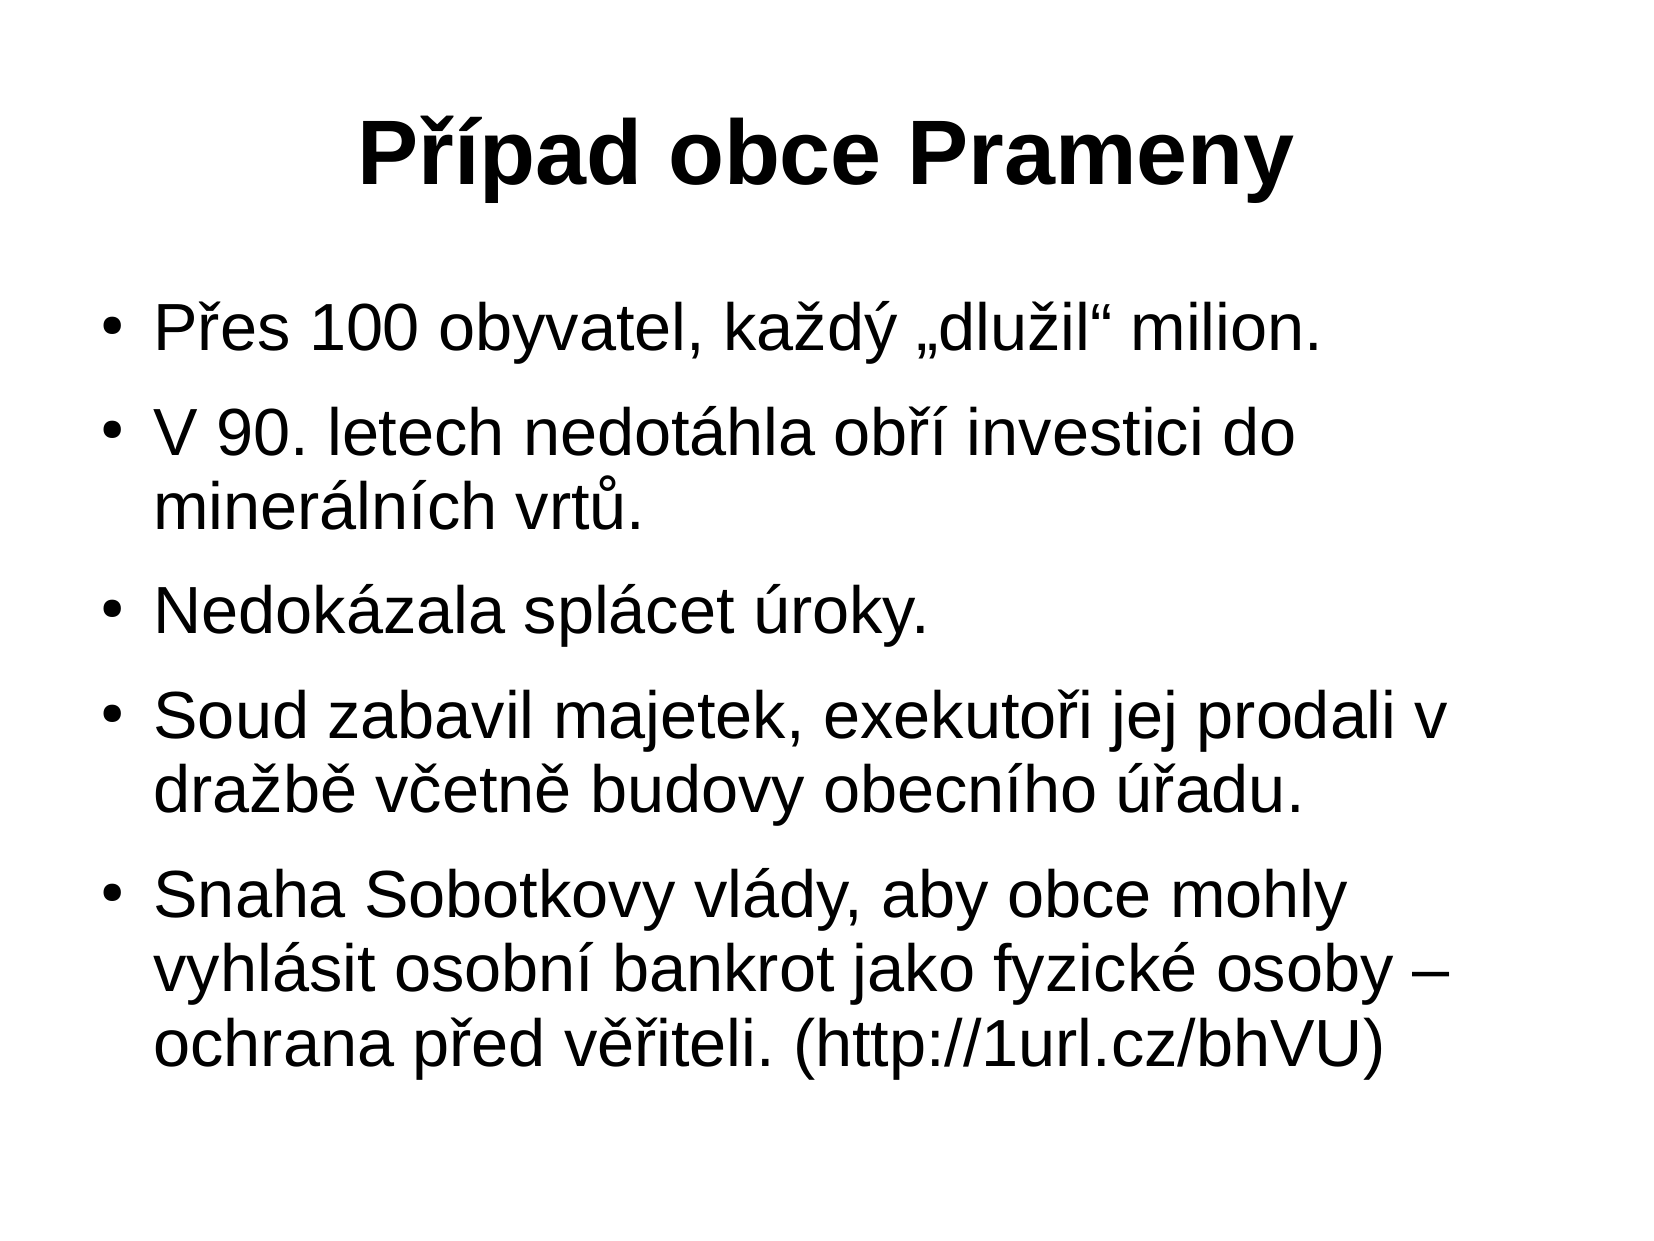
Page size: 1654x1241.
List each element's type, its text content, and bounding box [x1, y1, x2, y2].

list Přes 100 obyvatel, každý „dlužil“ milion. V 90. letech nedotáhla obří investici do minerálních vrtů. Nedokázala splácet úroky. Soud zabavil majetek, exekutoři jej prodali v dražbě včetně budovy obecního úřadu. Snaha Sobotkovy vlády, aby obce mohly vyhlásit osobní bankrot jako fyzické osoby – ochrana před věřiteli. (http://1url.cz/bhVU) [82, 290, 1571, 1109]
title Případ obce Prameny [82, 49, 1571, 257]
